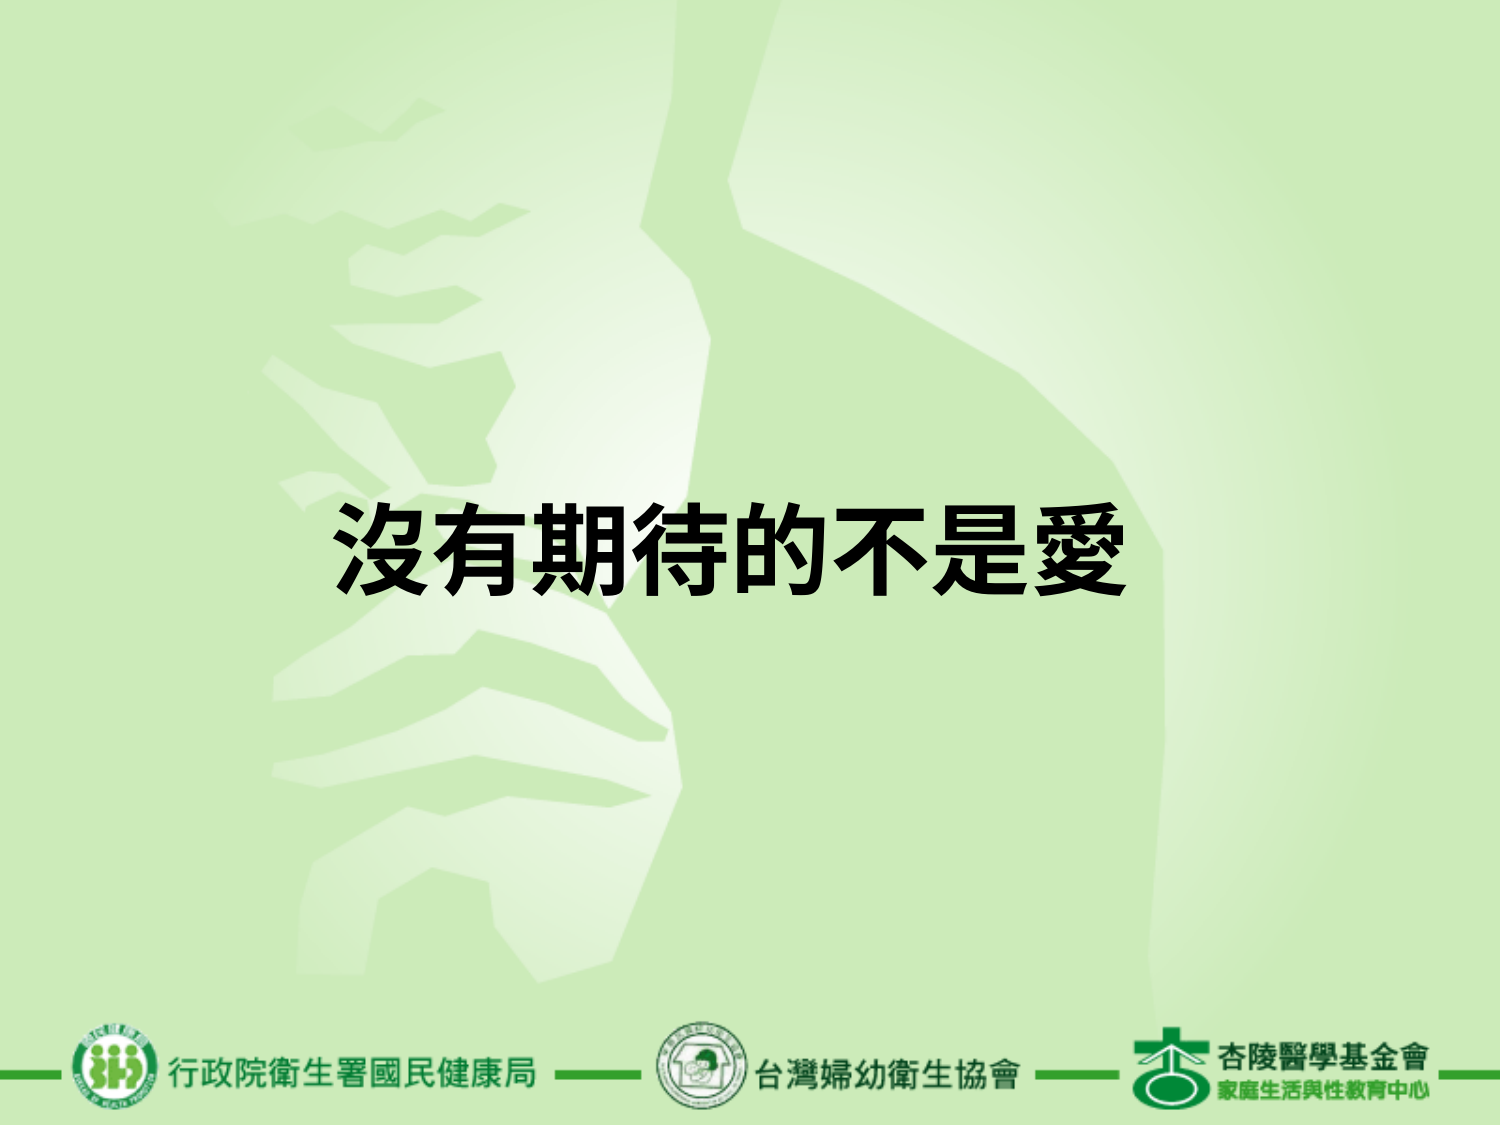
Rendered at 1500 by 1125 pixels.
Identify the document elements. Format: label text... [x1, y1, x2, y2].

picture [0, 0, 1500, 1125]
text_box 沒有期待的不是愛 [315, 479, 1146, 616]
